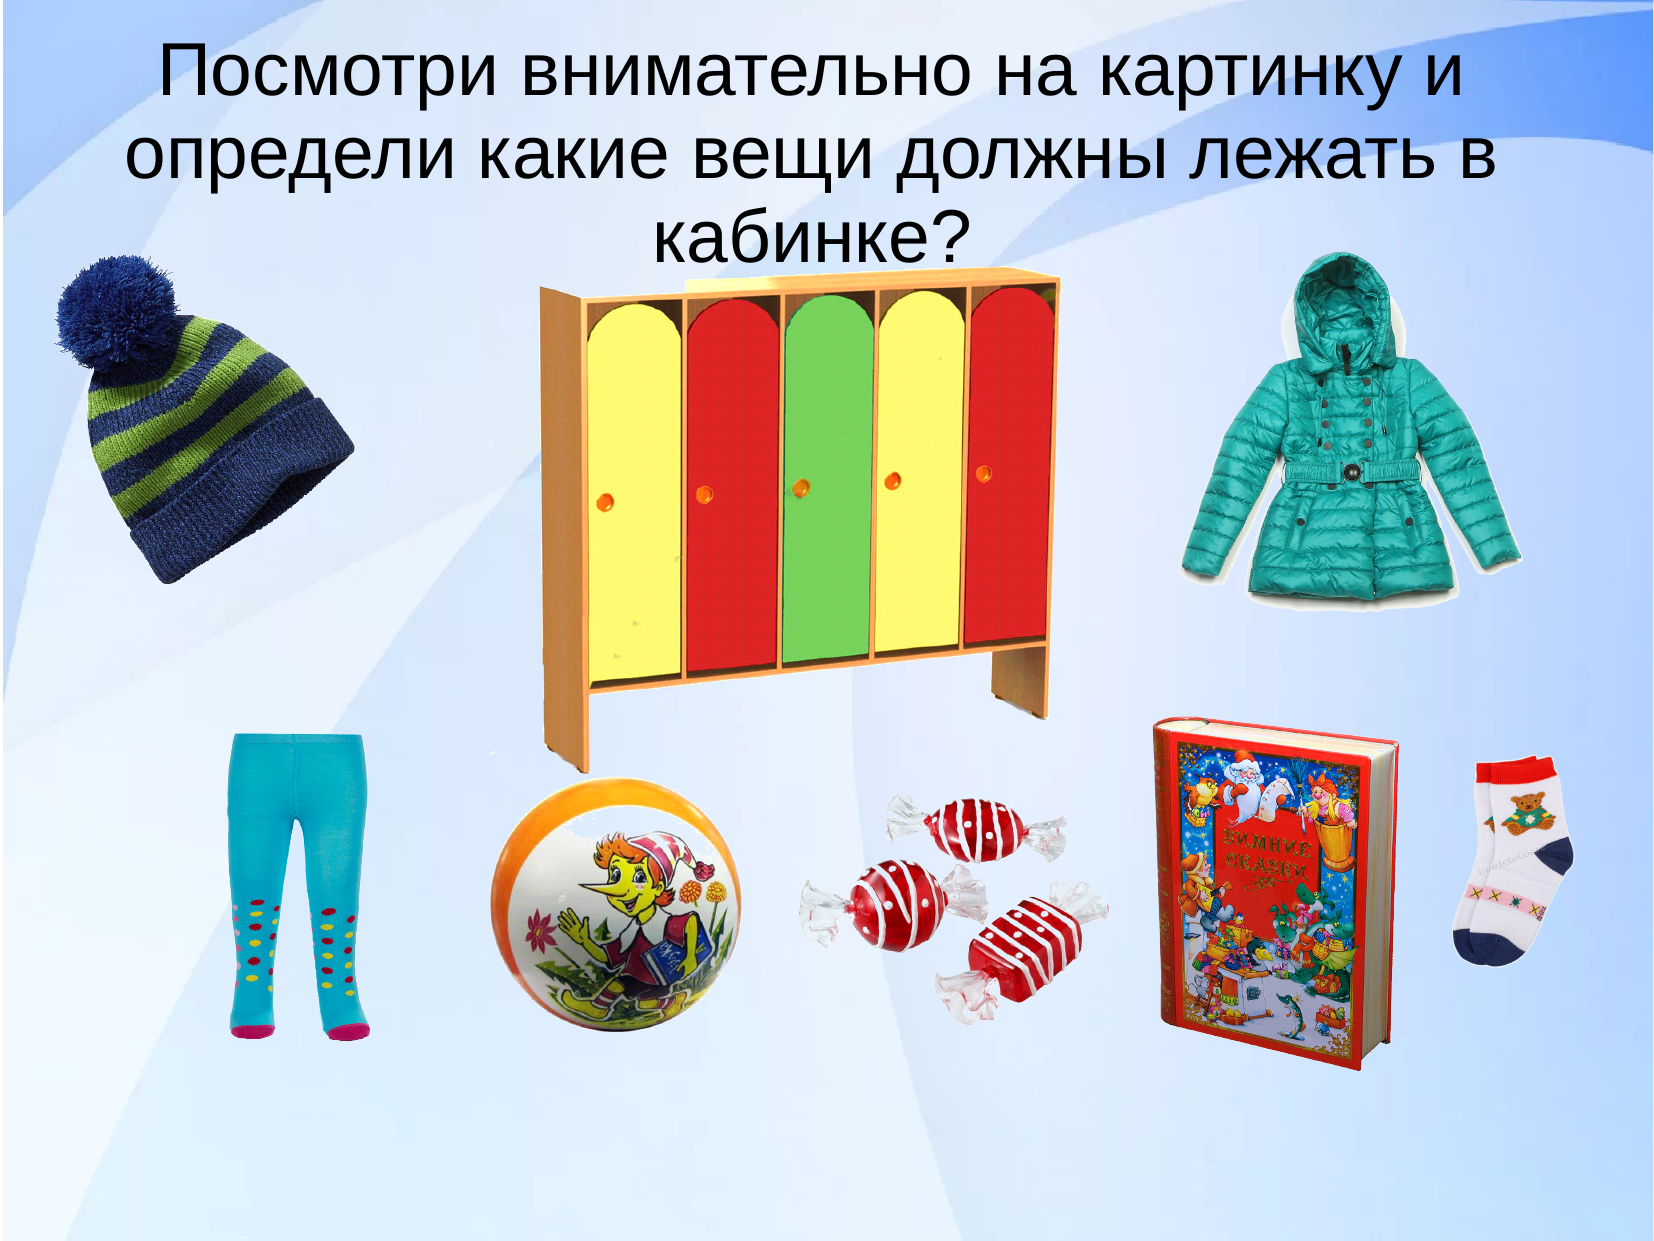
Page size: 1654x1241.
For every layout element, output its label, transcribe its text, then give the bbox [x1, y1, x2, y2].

picture [3, 0, 1654, 1241]
title Посмотри внимательно на картинку и определи какие вещи должны лежать в кабинке? [0, 26, 1625, 279]
